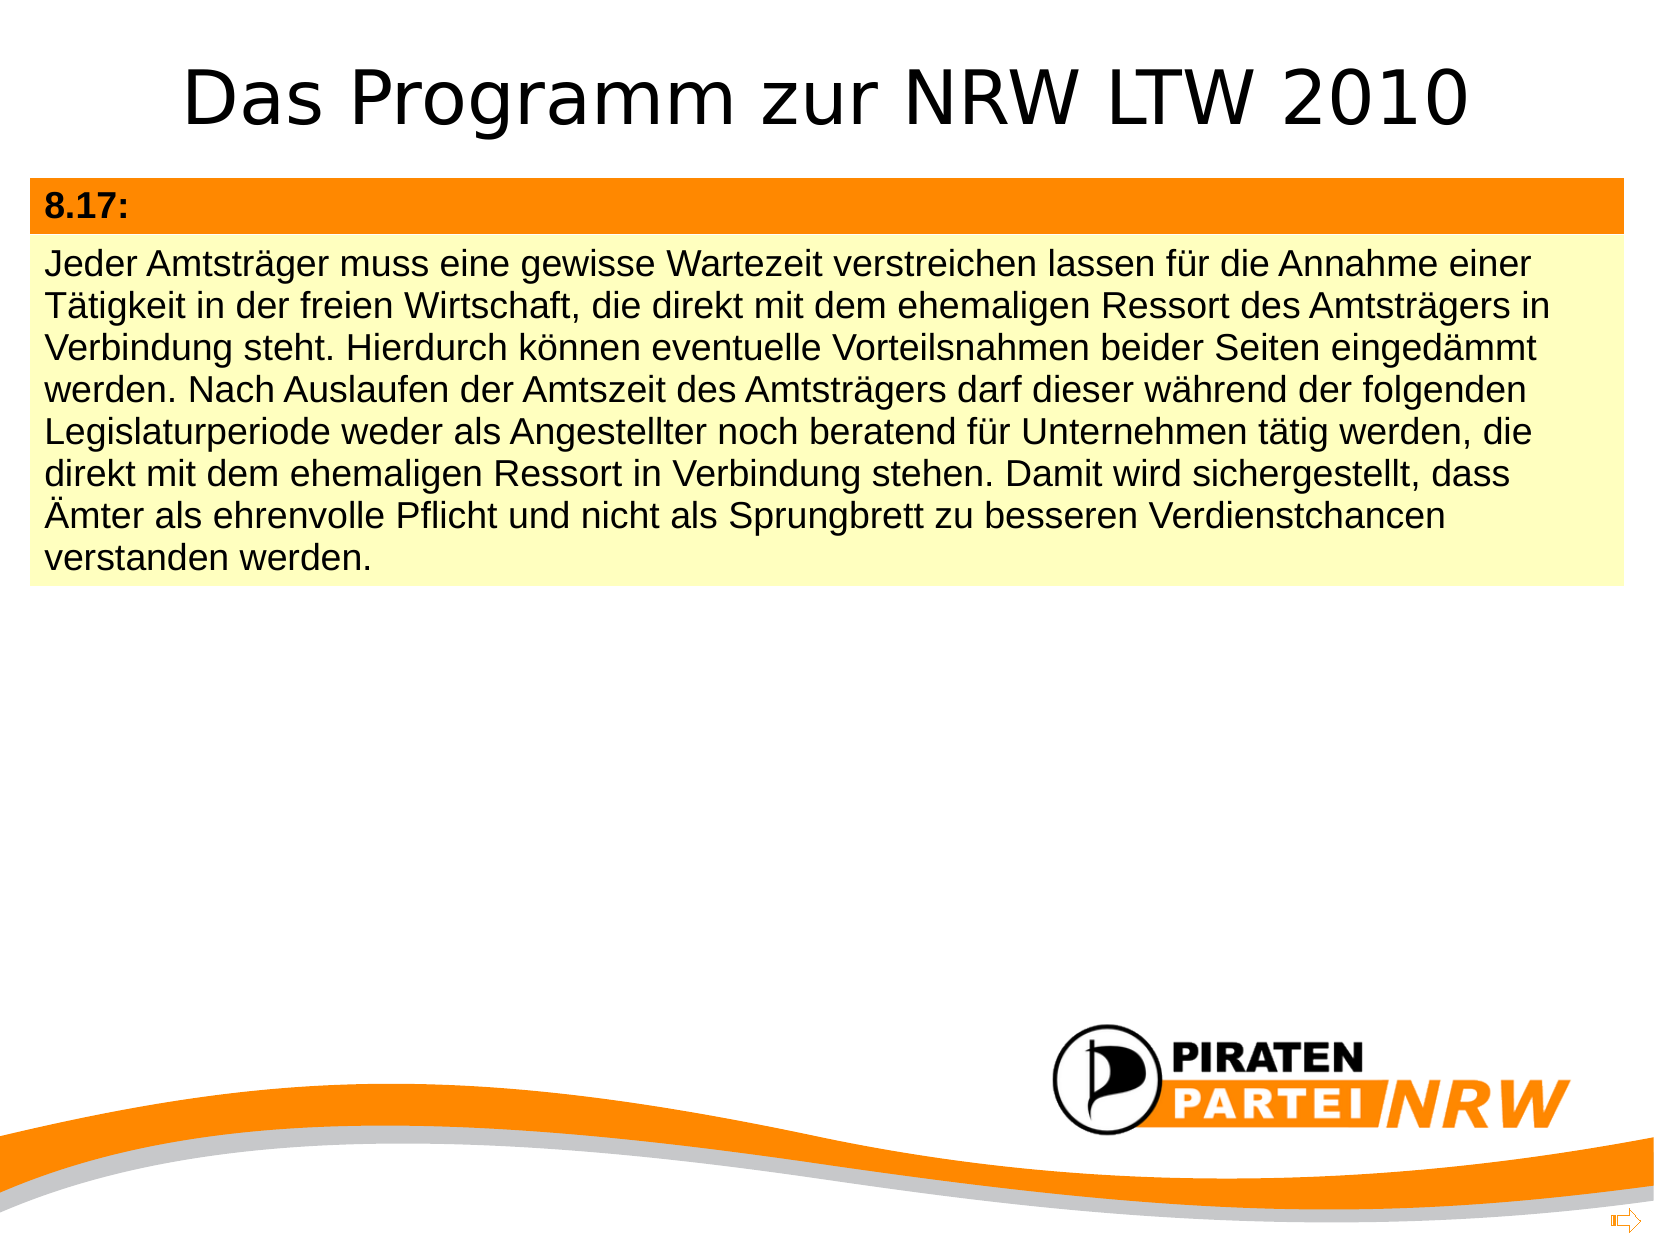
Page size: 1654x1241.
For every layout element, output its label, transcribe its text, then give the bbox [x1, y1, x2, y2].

picture [1045, 1021, 1579, 1140]
title Das Programm zur NRW LTW 2010 [82, 54, 1571, 143]
table_cell Jeder Amtsträger muss eine gewisse Wartezeit verstreichen lassen für die Annahme einer Tätigkeit in der freien Wirtschaft, die direkt mit dem ehemaligen Ressort des Amtsträgers in Verbindung steht. Hierdurch können eventuelle Vorteilsnahmen beider Seiten eingedämmt werden. Nach Auslaufen der Amtszeit des Amtsträgers darf dieser während der folgenden Legislaturperiode weder als Angestellter noch beratend für Unternehmen tätig werden, die direkt mit dem ehemaligen Ressort in Verbindung stehen. Damit wird sichergestellt, dass Ämter als ehrenvolle Pflicht und nicht als Sprungbrett zu besseren Verdienstchancen verstanden werden. [30, 235, 1624, 586]
table_header 8.17: [30, 178, 1624, 234]
